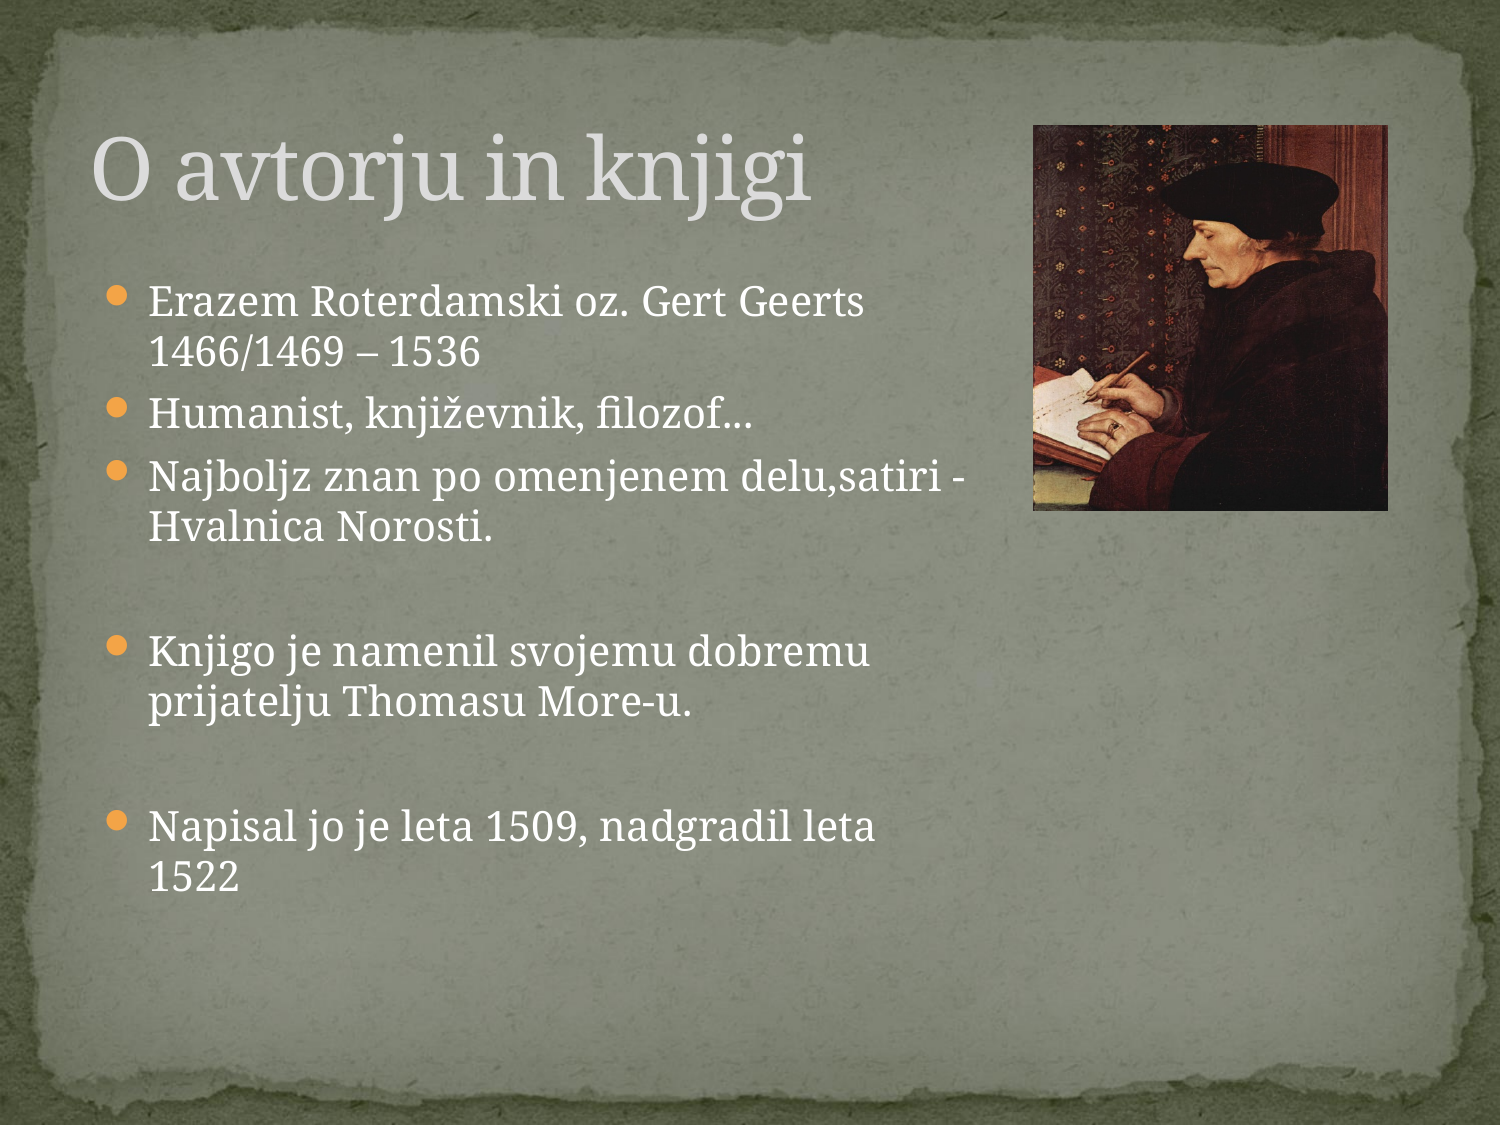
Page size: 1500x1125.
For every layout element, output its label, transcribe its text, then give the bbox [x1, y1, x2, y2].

picture [0, 0, 1500, 1125]
title O avtorju in knjigi [75, 24, 1425, 225]
list Erazem Roterdamski oz. Gert Geerts 1466/1469 – 1536 Humanist, književnik, filozof... Najboljz znan po omenjenem delu,satiri -Hvalnica Norosti. Knjigo je namenil svojemu dobremu prijatelju Thomasu More-u. Napisal jo je leta 1509, nadgradil leta 1522 [88, 267, 987, 1018]
